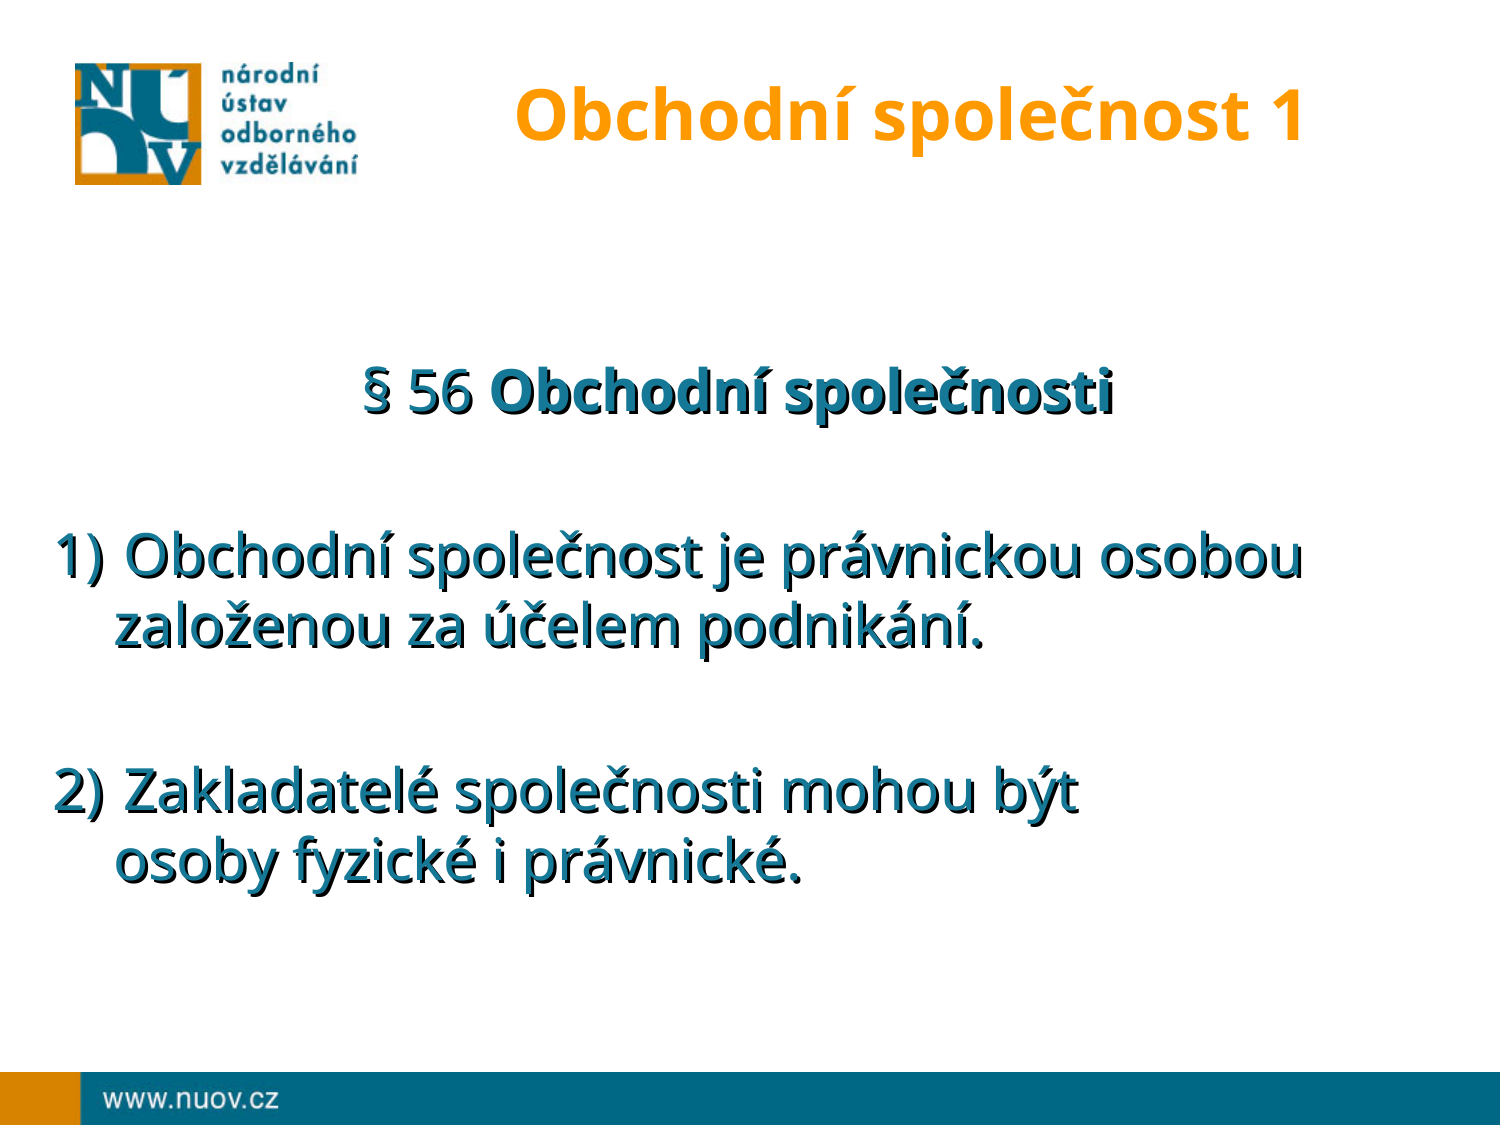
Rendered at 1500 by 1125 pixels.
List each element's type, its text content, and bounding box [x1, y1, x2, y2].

title Obchodní společnost 1 [399, 37, 1425, 188]
text_box [0, 1072, 1500, 1125]
text_box [75, 62, 358, 185]
text_box § 56 Obchodní společnosti Obchodní společnost je právnickou osobou založenou za účelem podnikání. Zakladatelé společnosti mohou být osoby fyzické i právnické. [37, 274, 1438, 901]
